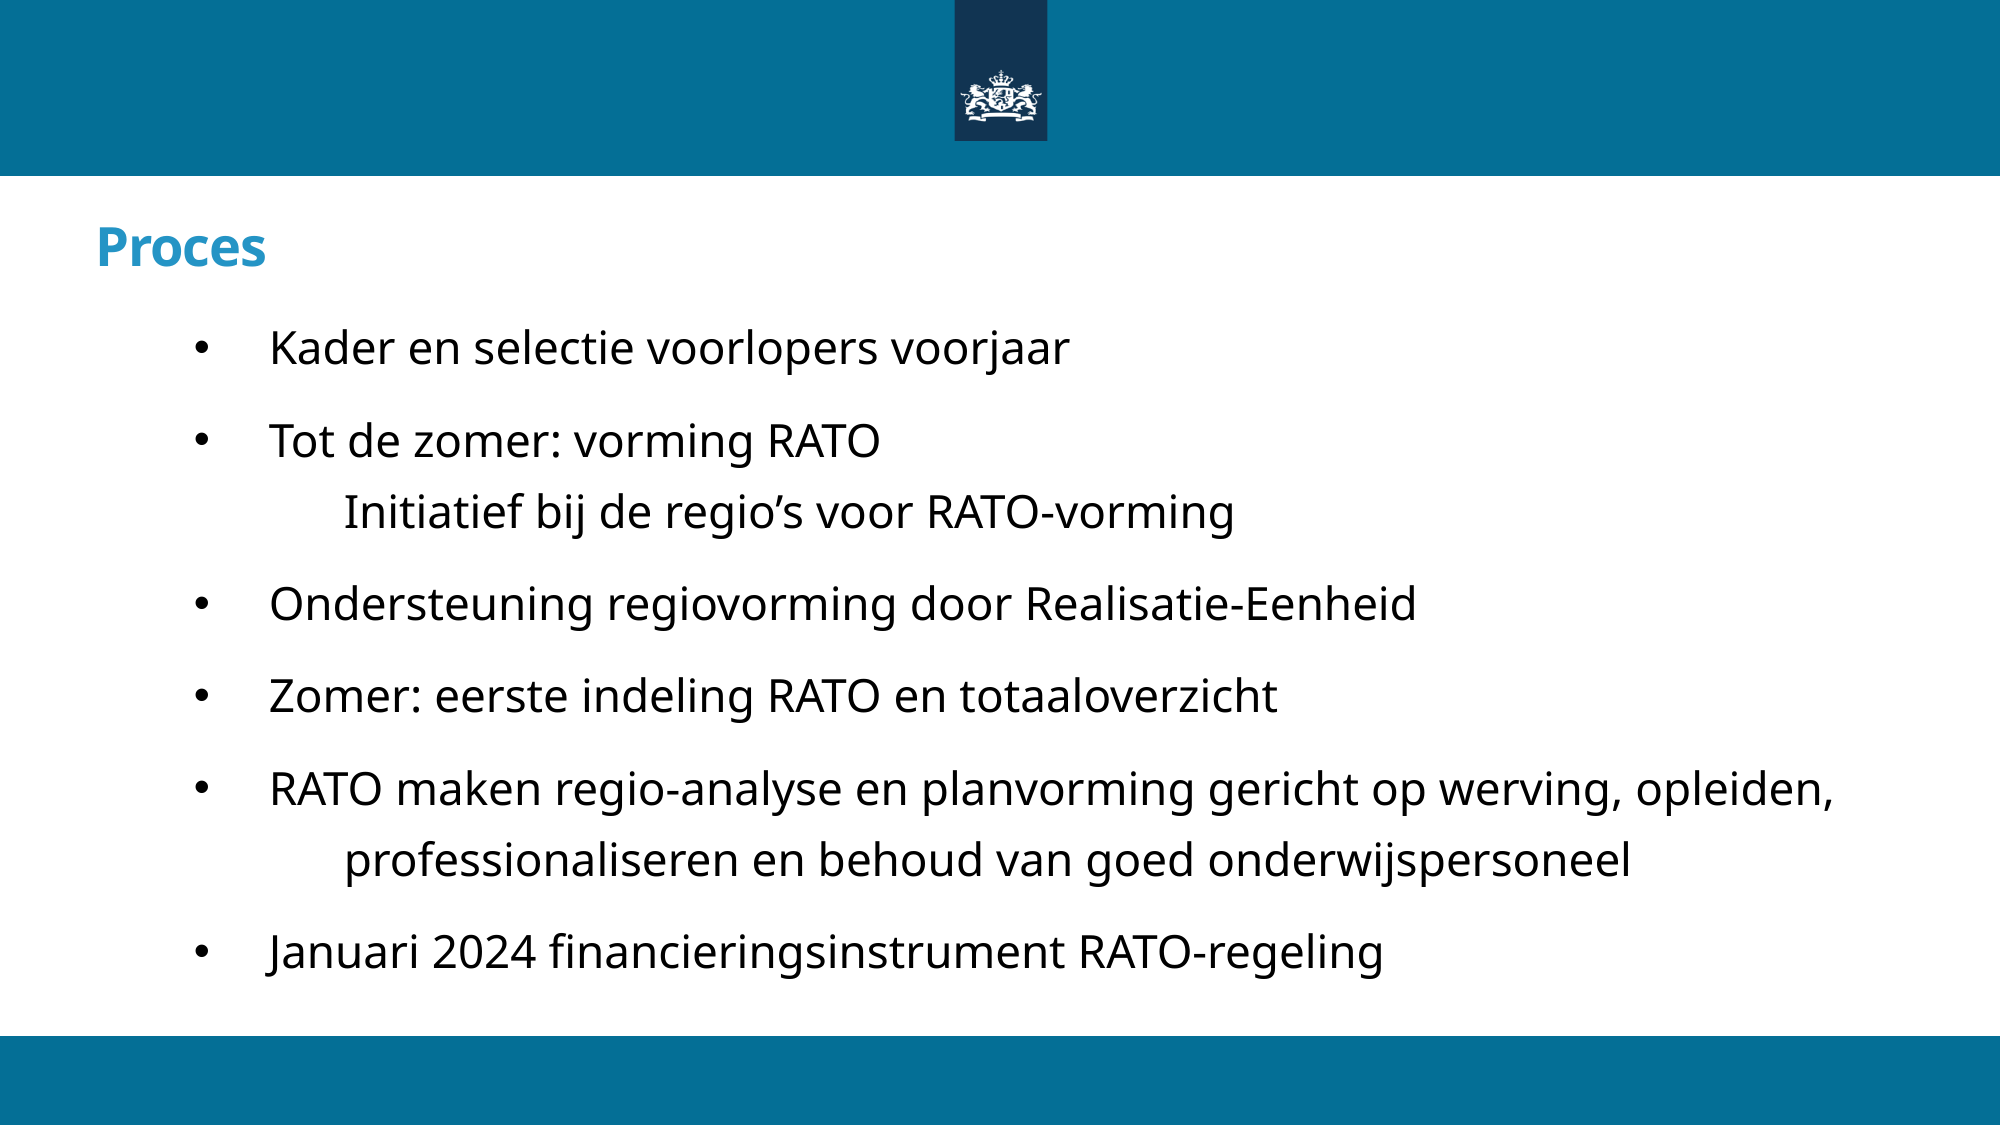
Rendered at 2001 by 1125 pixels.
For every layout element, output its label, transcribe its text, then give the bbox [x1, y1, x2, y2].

list Kader en selectie voorlopers voorjaar Tot de zomer: vorming RATO Initiatief bij de regio’s voor RATO-vorming Ondersteuning regiovorming door Realisatie-Eenheid Zomer: eerste indeling RATO en totaaloverzicht RATO maken regio-analyse en planvorming gericht op werving, opleiden, professionaliseren en behoud van goed onderwijspersoneel Januari 2024 financieringsinstrument RATO-regeling [178, 295, 1896, 997]
title Proces [80, 202, 1797, 297]
